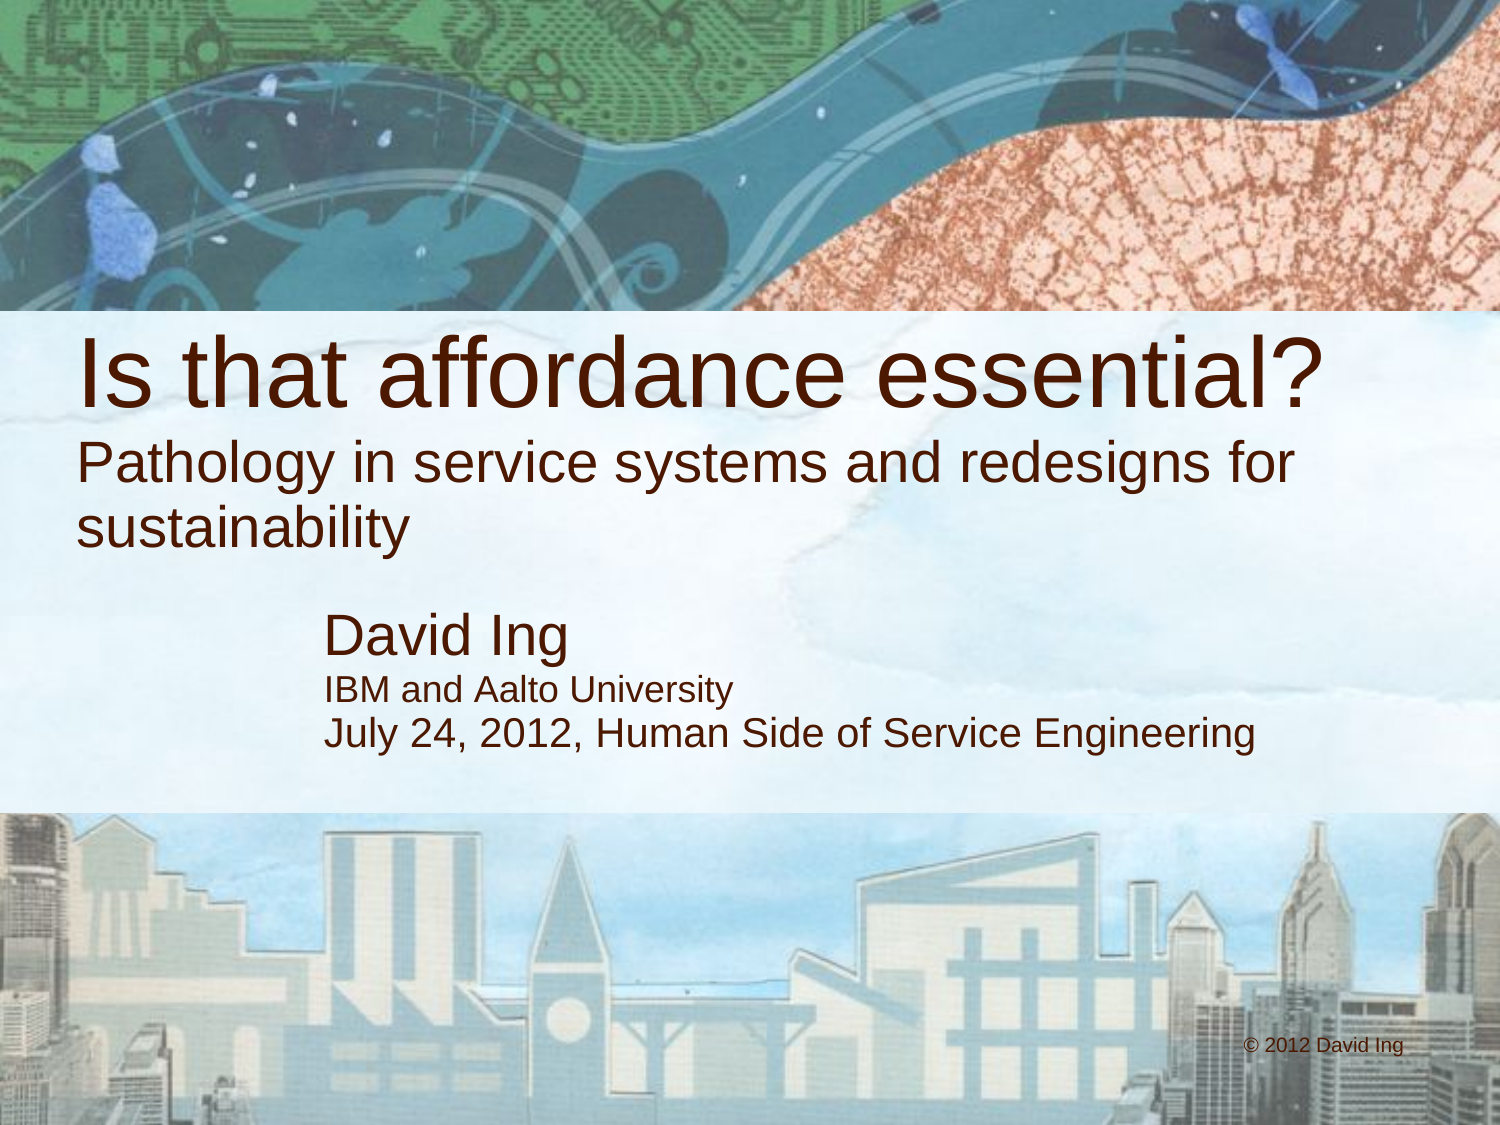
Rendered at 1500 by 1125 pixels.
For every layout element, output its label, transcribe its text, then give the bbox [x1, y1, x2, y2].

picture [0, 0, 1500, 1125]
list David Ing IBM and Aalto University July 24, 2012, Human Side of Service Engineering [324, 602, 1375, 767]
title Is that affordance essential? Pathology in service systems and redesigns for sustainability [76, 317, 1358, 560]
